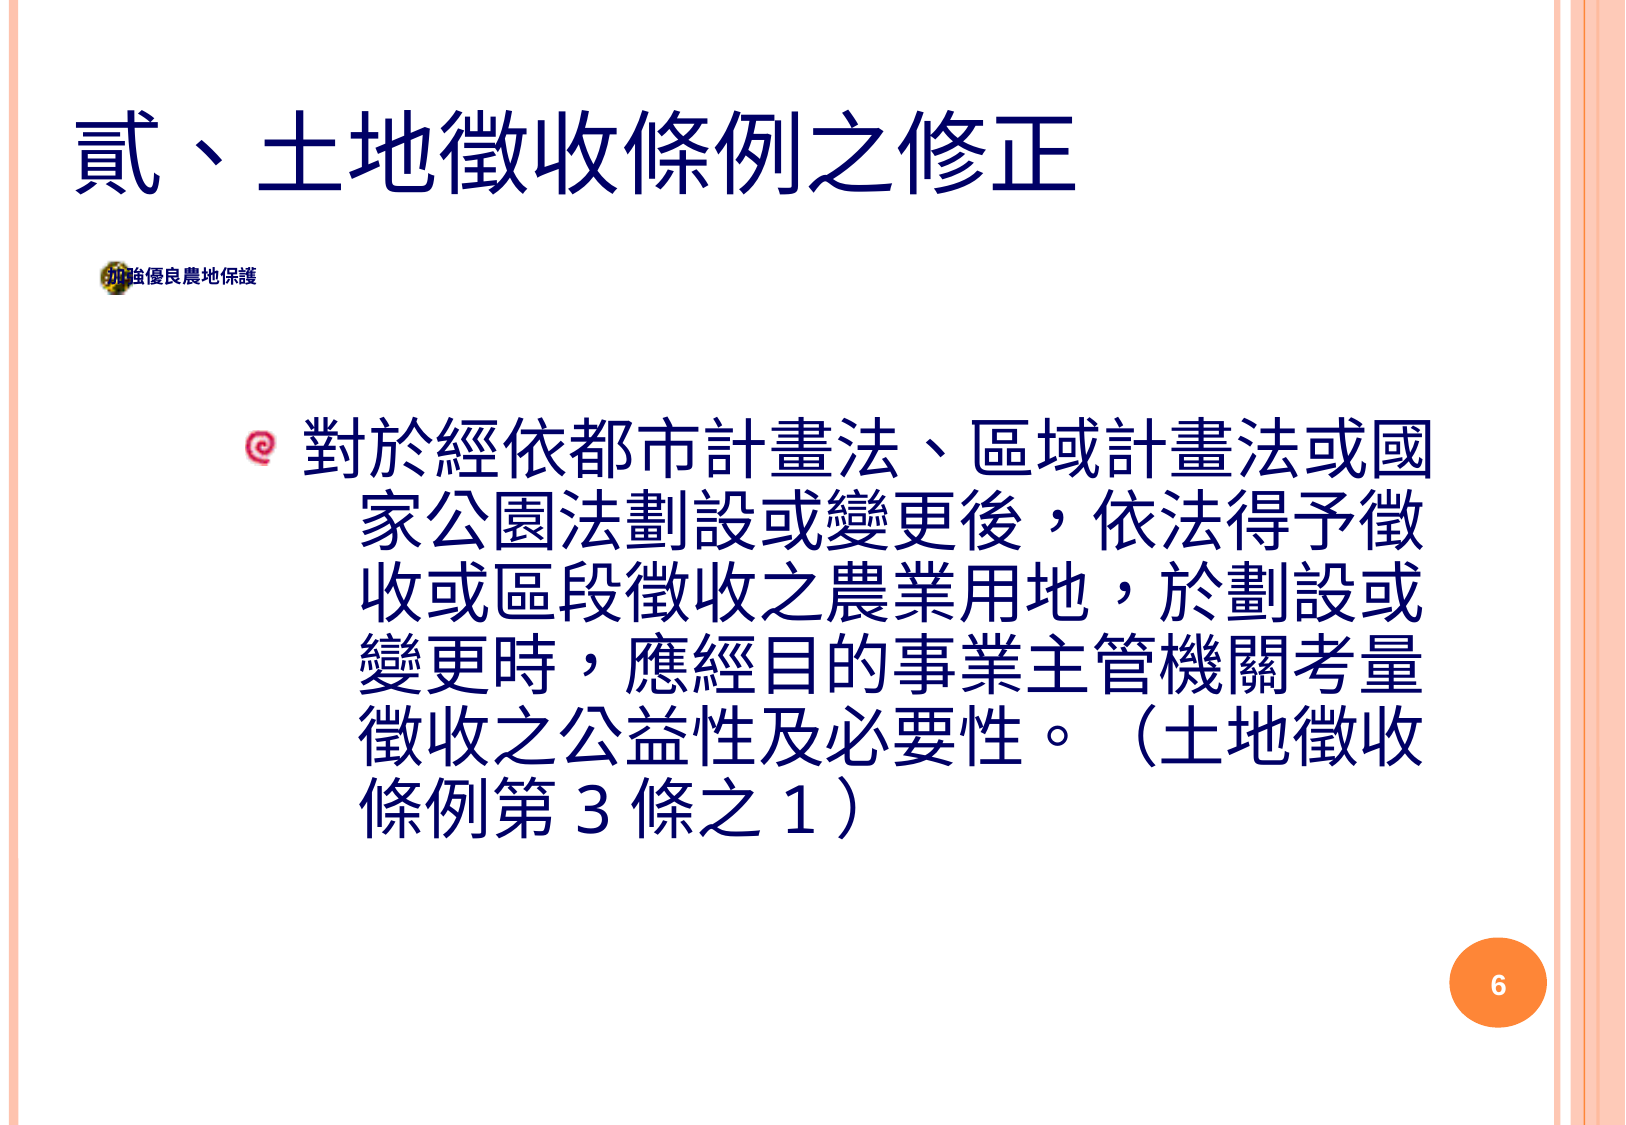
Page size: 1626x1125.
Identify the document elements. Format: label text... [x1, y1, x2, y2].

list 加強優良農地保護 [68, 278, 1545, 457]
text_box [1444, 940, 1553, 1027]
text_box 對於經依都市計畫法、區域計畫法或國家公園法劃設或變更後，依法得予徵收或區段徵收之農業用地，於劃設或變更時，應經目的事業主管機關考量徵收之公益性及必要性。（土地徵收條例第3條之1） [80, 409, 1474, 834]
text_box 貳、土地徵收條例之修正 [57, 78, 1407, 214]
